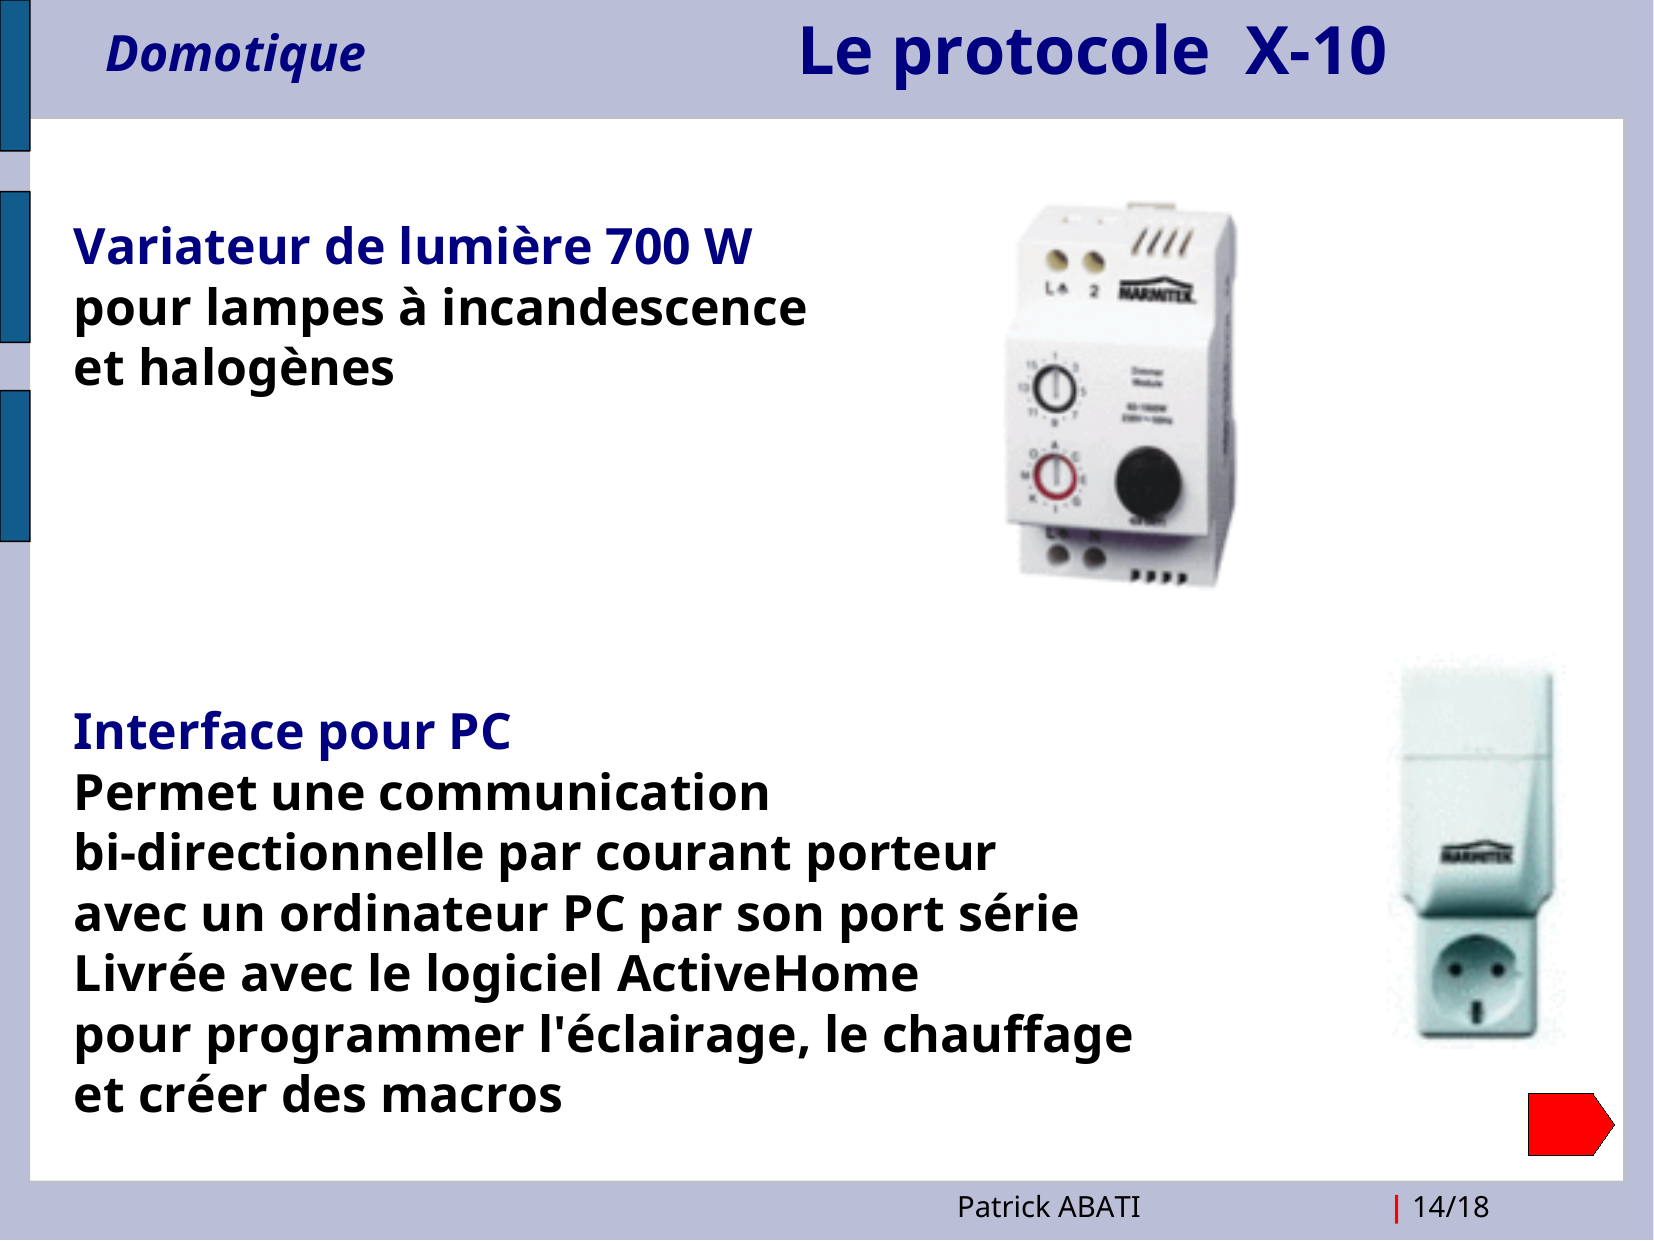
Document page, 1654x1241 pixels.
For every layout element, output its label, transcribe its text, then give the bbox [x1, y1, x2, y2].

picture [1387, 654, 1566, 1049]
text_box [1528, 1093, 1615, 1156]
text_box Variateur de lumière 700 W pour lampes à incandescence et halogènes Interface pour PC Permet une communication bi-directionnelle par courant porteur avec un ordinateur PC par son port série Livrée avec le logiciel ActiveHome pour programmer l'éclairage, le chauffage et créer des macros [59, 206, 1595, 1187]
picture [1003, 199, 1241, 591]
